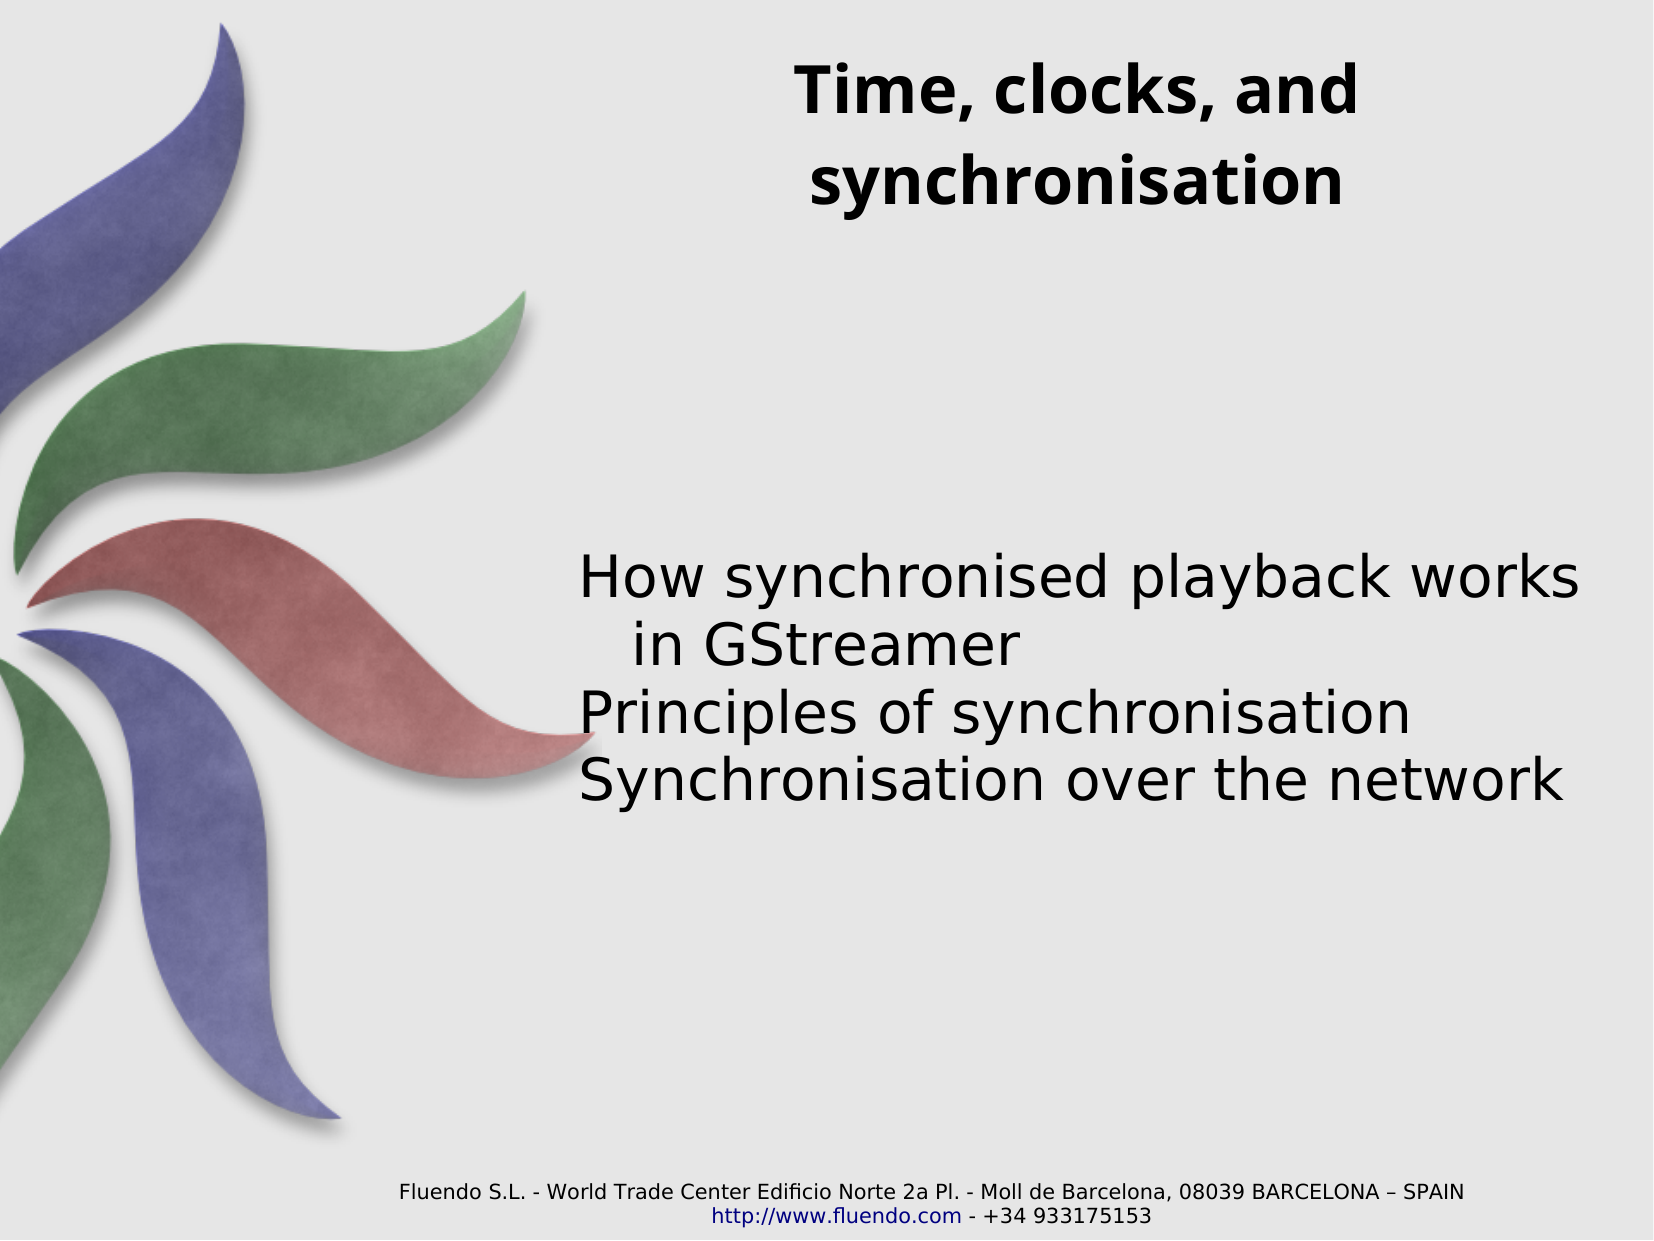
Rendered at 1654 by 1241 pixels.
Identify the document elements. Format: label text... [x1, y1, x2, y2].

picture [597, 1189, 602, 1198]
title Time, clocks, and synchronisation [561, 52, 1595, 214]
picture [0, 1, 602, 1241]
list How synchronised playback works in GStreamer Principles of synchronisation Synchronisation over the network [561, 236, 1595, 1123]
